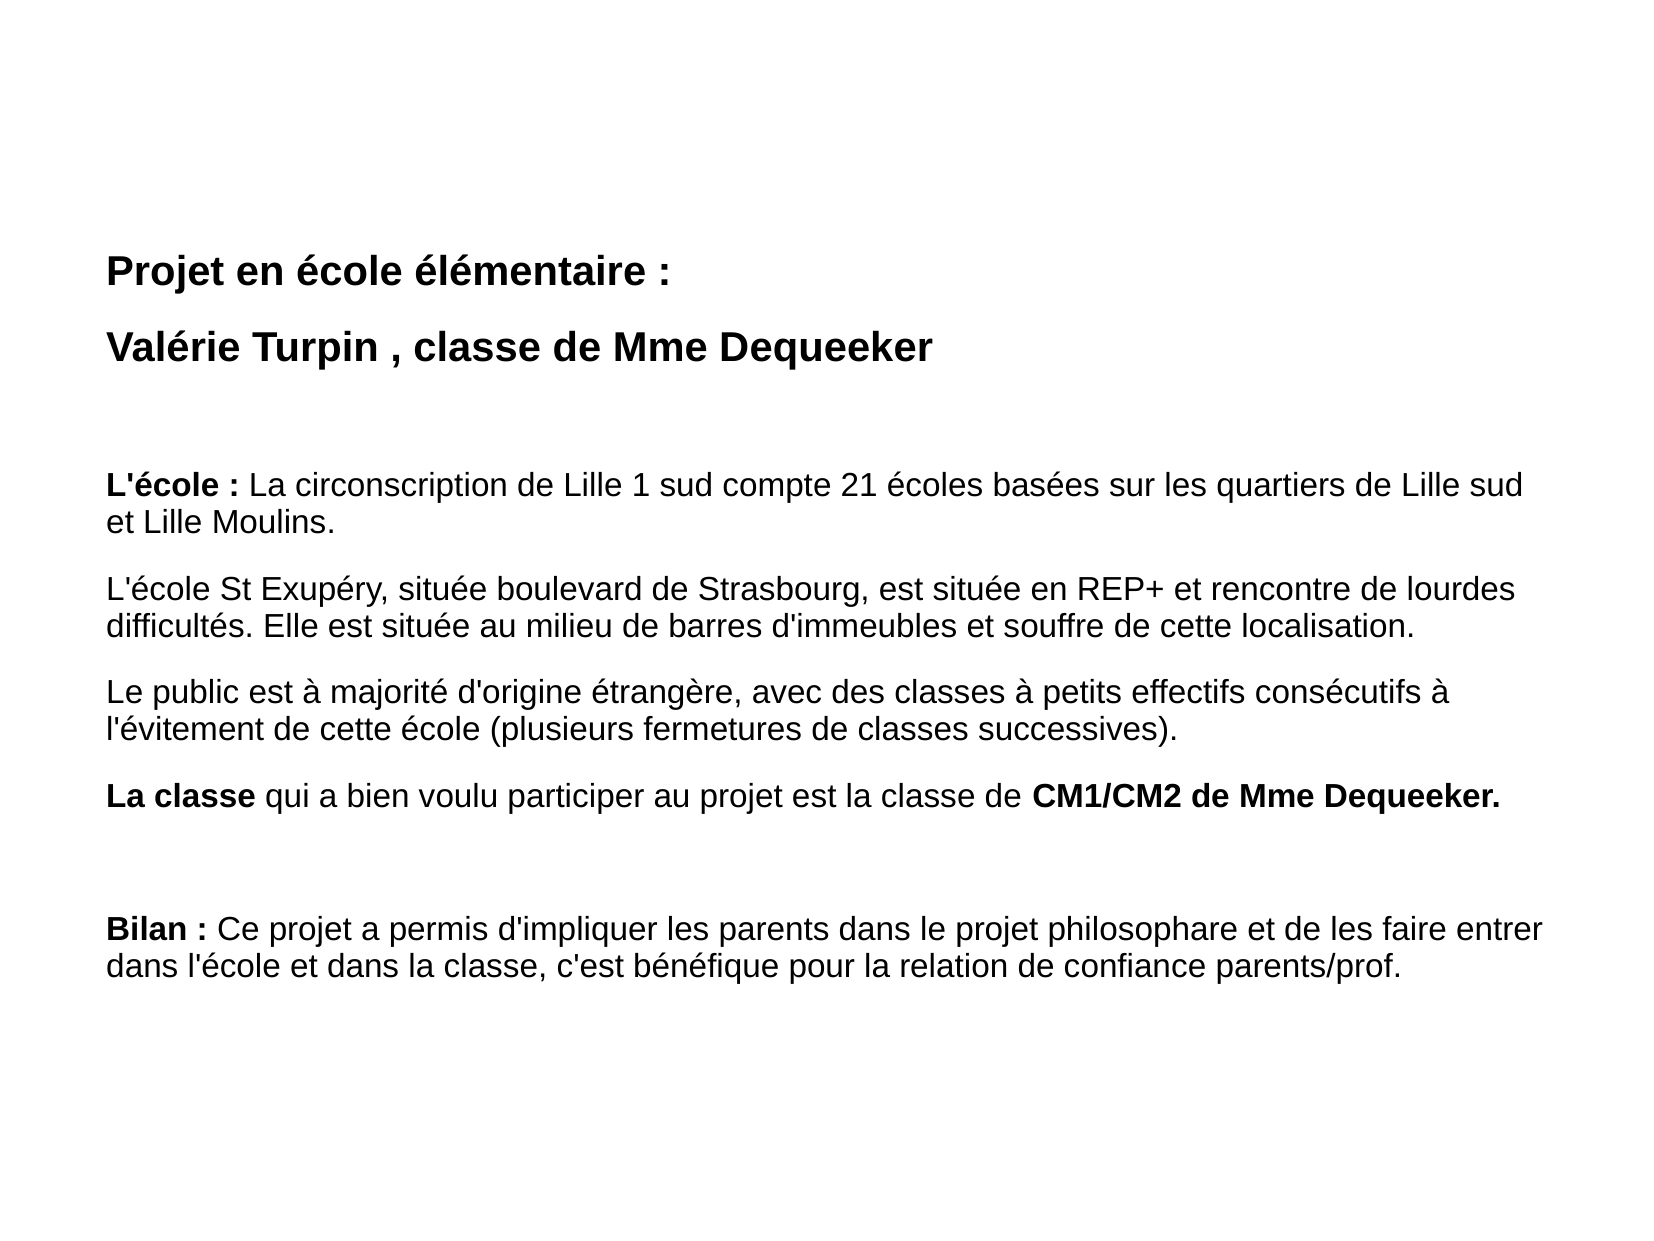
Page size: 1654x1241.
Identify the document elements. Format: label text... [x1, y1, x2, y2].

list Projet en école élémentaire : Valérie Turpin , classe de Mme Dequeeker L'école : La circonscription de Lille 1 sud compte 21 écoles basées sur les quartiers de Lille sud et Lille Moulins. L'école St Exupéry, située boulevard de Strasbourg, est située en REP+ et rencontre de lourdes difficultés. Elle est située au milieu de barres d'immeubles et souffre de cette localisation. Le public est à majorité d'origine étrangère, avec des classes à petits effectifs consécutifs à l'évitement de cette école (plusieurs fermetures de classes successives). La classe qui a bien voulu participer au projet est la classe de CM1/CM2 de Mme Dequeeker. Bilan : Ce projet a permis d'impliquer les parents dans le projet philosophare et de les faire entrer dans l'école et dans la classe, c'est bénéfique pour la relation de confiance parents/prof. [106, 248, 1548, 1031]
